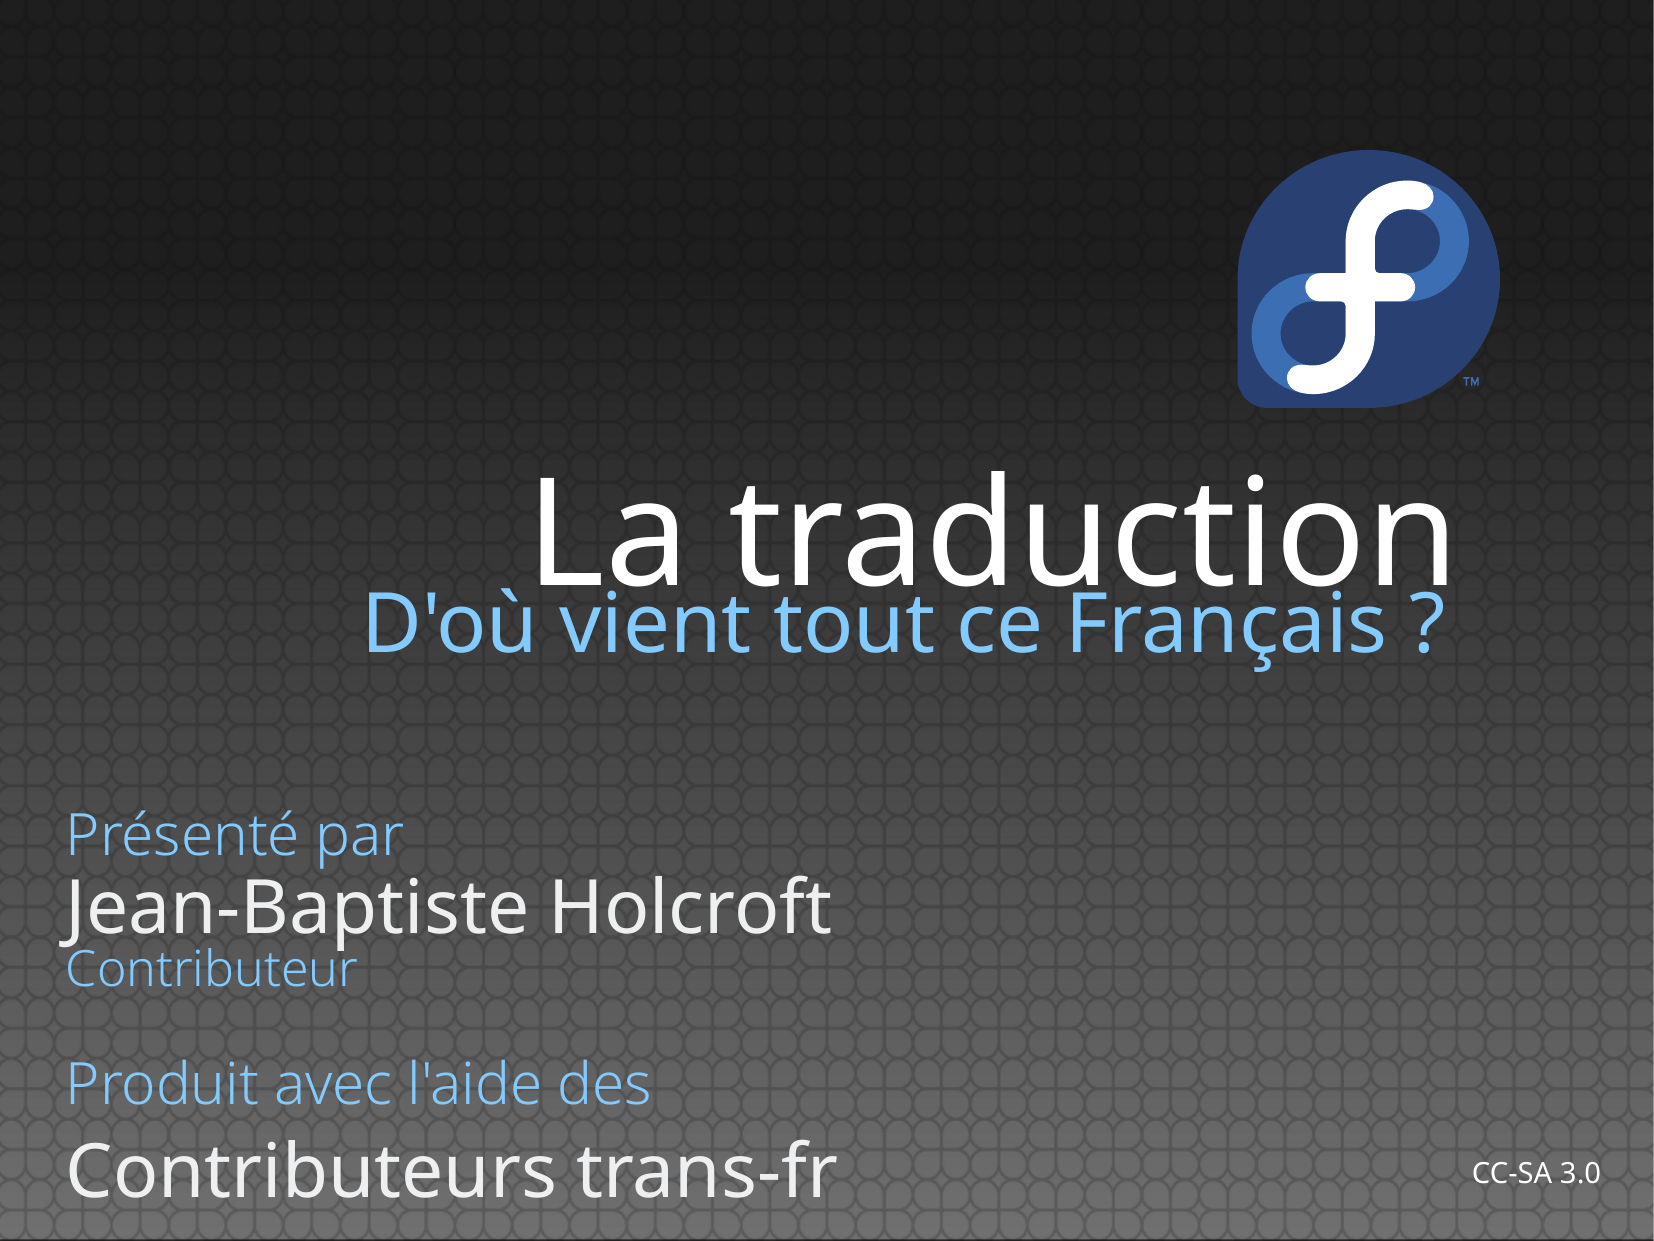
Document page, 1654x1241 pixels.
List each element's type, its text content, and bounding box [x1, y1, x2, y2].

subtitle D'où vient tout ce Français ? [100, 601, 1447, 667]
text_box Présenté par [51, 785, 451, 866]
text_box Produit avec l'aide des [51, 1035, 717, 1116]
text_box CC-SA 3.0 [41, 1144, 1617, 1229]
text_box Contributeurs trans-fr [51, 1109, 898, 1209]
text_box Jean-Baptiste Holcroft [51, 846, 892, 946]
text_box Contributeur [51, 925, 550, 997]
text_box La traduction [37, 417, 1475, 601]
picture [0, 0, 1654, 1241]
